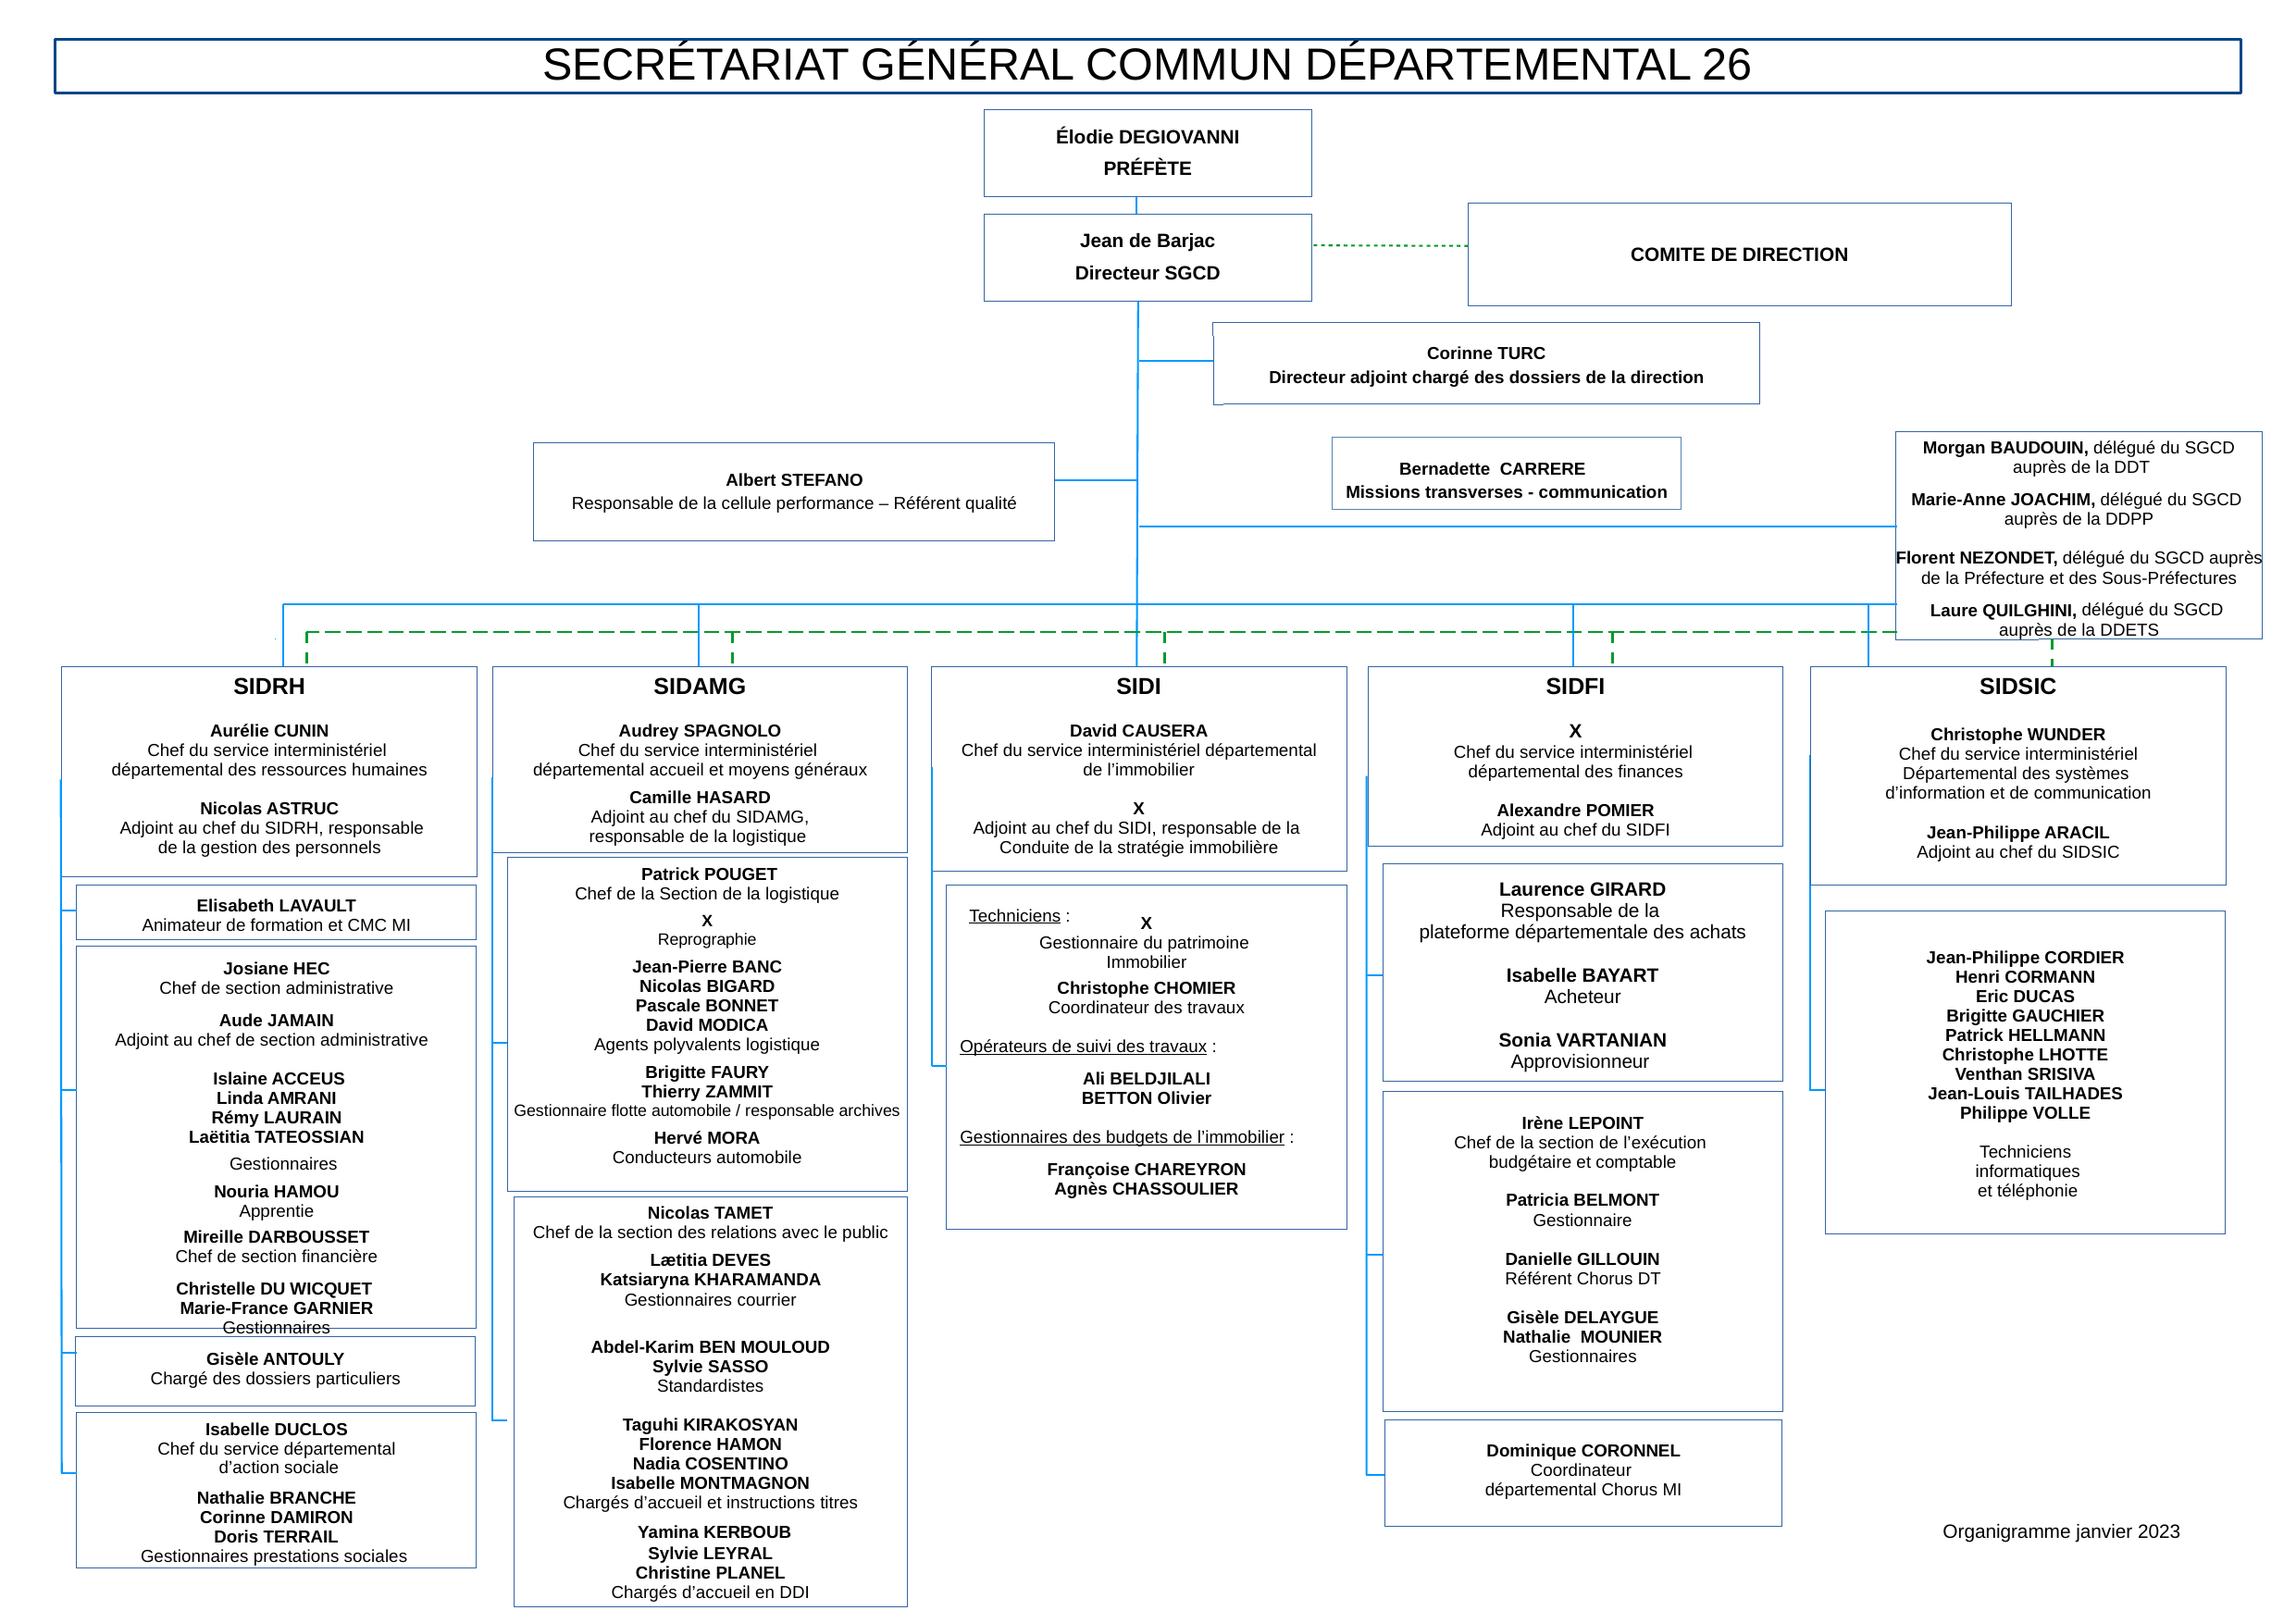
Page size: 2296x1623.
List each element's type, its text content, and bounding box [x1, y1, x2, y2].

text_box Josiane HEC Chef de section administrative Aude JAMAIN Adjoint au chef de section administrative Islaine ACCEUS Linda AMRANI Rémy LAURAIN Laëtitia TATEOSSIAN Gestionnaires Nouria HAMOU Apprentie Mireille DARBOUSSET Chef de section financière Christelle DU WICQUET Marie-France GARNIER Gestionnaires [76, 946, 477, 1329]
text_box Irène LEPOINT Chef de la section de l’exécution budgétaire et comptable Patricia BELMONT Gestionnaire Danielle GILLOUIN Référent Chorus DT Gisèle DELAYGUE Nathalie MOUNIER Gestionnaires [1383, 1091, 1783, 1412]
text_box Patrick POUGET Chef de la Section de la logistique X Reprographie Jean-Pierre BANC Nicolas BIGARD Pascale BONNET David MODICA Agents polyvalents logistique Brigitte FAURY Thierry ZAMMIT Gestionnaire flotte automobile / responsable archives Hervé MORA Conducteurs automobile [507, 857, 908, 1192]
text_box Isabelle DUCLOS Chef du service départemental d’action sociale Nathalie BRANCHE Corinne DAMIRON Doris TERRAIL Gestionnaires prestations sociales [76, 1412, 477, 1568]
text_box SIDRH Aurélie CUNIN Chef du service interministériel départemental des ressources humaines Nicolas ASTRUC Adjoint au chef du SIDRH, responsable de la gestion des personnels [61, 666, 478, 877]
text_box SIDAMG Audrey SPAGNOLO Chef du service interministériel départemental accueil et moyens généraux Camille HASARD Adjoint au chef du SIDAMG, responsable de la logistique [492, 666, 908, 853]
text_box Gisèle ANTOULY Chargé des dossiers particuliers [75, 1336, 476, 1406]
text_box Jean-Philippe CORDIER Henri CORMANN Eric DUCAS Brigitte GAUCHIER Patrick HELLMANN Christophe LHOTTE Venthan SRISIVA Jean-Louis TAILHADES Philippe VOLLE Techniciens informatiques et téléphonie [1825, 911, 2226, 1234]
text_box SIDSIC Christophe WUNDER Chef du service interministériel Départemental des systèmes d’information et de communication Jean-Philippe ARACIL Adjoint au chef du SIDSIC [1810, 666, 2227, 886]
text_box [1656, 1015, 1683, 1072]
text_box Dominique CORONNEL Coordinateur départemental Chorus MI [1384, 1419, 1782, 1527]
text_box Organigramme janvier 2023 [1929, 1513, 2236, 1558]
text_box Techniciens : [955, 898, 1185, 933]
text_box Jean de Barjac Directeur SGCD [984, 214, 1312, 302]
text_box SIDFI X Chef du service interministériel départemental des finances Alexandre POMIER Adjoint au chef du SIDFI [1368, 666, 1783, 847]
text_box Corinne TURC Directeur adjoint chargé des dossiers de la direction [1212, 322, 1760, 405]
text_box SECRÉTARIAT GÉNÉRAL COMMUN DÉPARTEMENTAL 26 [55, 39, 2241, 93]
text_box Nicolas TAMET Chef de la section des relations avec le public Lætitia DEVES Katsiaryna KHARAMANDA Gestionnaires courrier Abdel-Karim BEN MOULOUD Sylvie SASSO Standardistes Taguhi KIRAKOSYAN Florence HAMON Nadia COSENTINO Isabelle MONTMAGNON Chargés d’accueil et instructions titres Yamina KERBOUB Sylvie LEYRAL Christine PLANEL Chargés d’accueil en DDI [514, 1196, 908, 1607]
text_box SIDI David CAUSERA Chef du service interministériel départemental de l’immobilier X Adjoint au chef du SIDI, responsable de la Conduite de la stratégie immobilière [931, 666, 1347, 872]
text_box Elisabeth LAVAULT Animateur de formation et CMC MI [76, 885, 477, 940]
text_box X Gestionnaire du patrimoine Immobilier Christophe CHOMIER Coordinateur des travaux Opérateurs de suivi des travaux : Ali BELDJILALI BETTON Olivier Gestionnaires des budgets de l’immobilier : Françoise CHAREYRON Agnès CHASSOULIER [946, 885, 1347, 1230]
text_box Bernadette CARRERE Missions transverses - communication [1332, 437, 1682, 510]
text_box COMITE DE DIRECTION [1468, 203, 2012, 306]
text_box Morgan BAUDOUIN, délégué du SGCD auprès de la DDT Marie-Anne JOACHIM, délégué du SGCD auprès de la DDPP Florent NEZONDET, délégué du SGCD auprès de la Préfecture et des Sous-Préfectures Laure QUILGHINI, délégué du SGCD auprès de la DDETS [1895, 431, 2263, 640]
text_box Albert STEFANO Responsable de la cellule performance – Référent qualité [533, 442, 1055, 541]
text_box Laurence GIRARD Responsable de la plateforme départementale des achats Isabelle BAYART Acheteur Sonia VARTANIAN Approvisionneur [1383, 863, 1783, 1082]
text_box Élodie DEGIOVANNI PRÉFÈTE [984, 109, 1312, 197]
